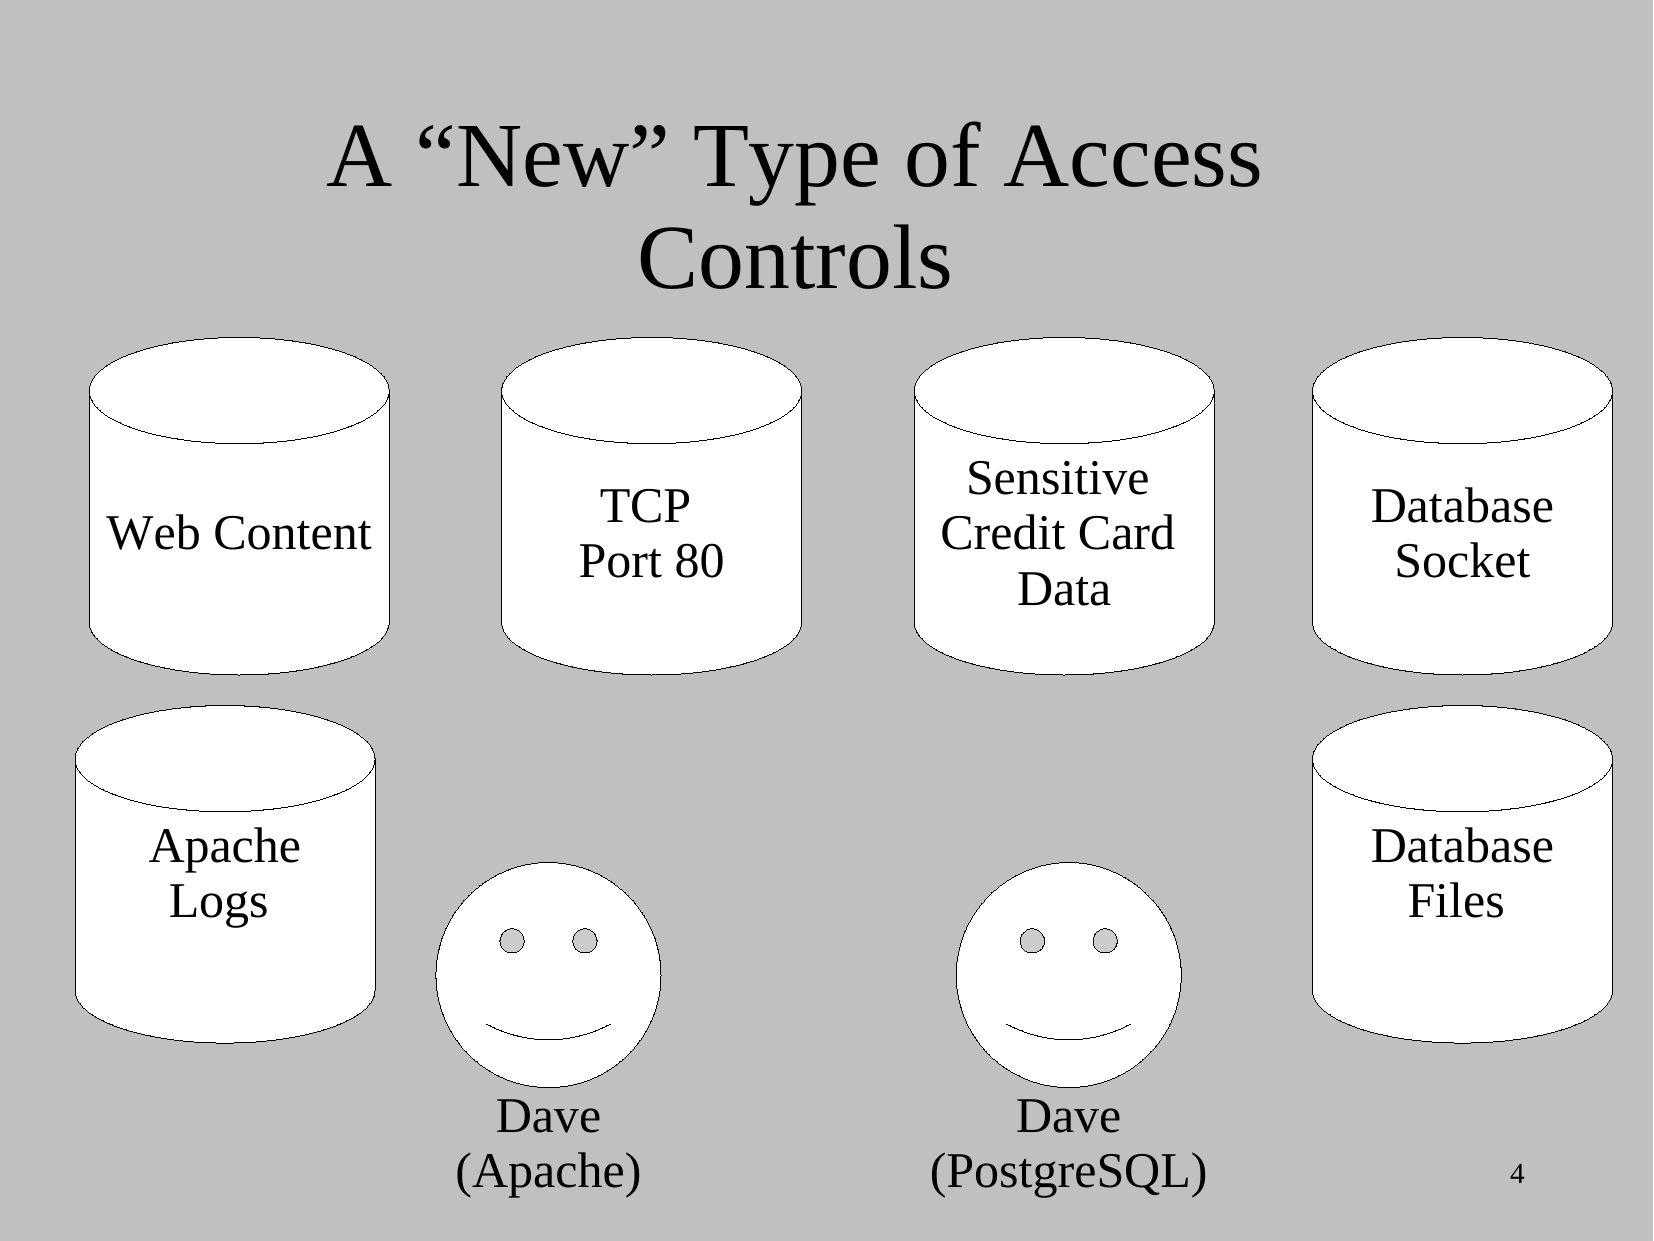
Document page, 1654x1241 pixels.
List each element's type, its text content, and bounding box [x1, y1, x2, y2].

text_box Apache Logs [75, 705, 376, 1044]
text_box Web Content [89, 337, 390, 676]
text_box Sensitive Credit Card Data [914, 337, 1215, 676]
text_box Database Socket [1312, 337, 1613, 676]
text_box [435, 862, 662, 1087]
text_box Database Files [1312, 705, 1613, 1044]
text_box TCP Port 80 [501, 337, 802, 676]
text_box Dave (PostgreSQL) [900, 1087, 1238, 1201]
title A “New” Type of Access Controls [312, 102, 1279, 310]
text_box [956, 862, 1182, 1087]
text_box Dave (Apache) [379, 1087, 718, 1201]
